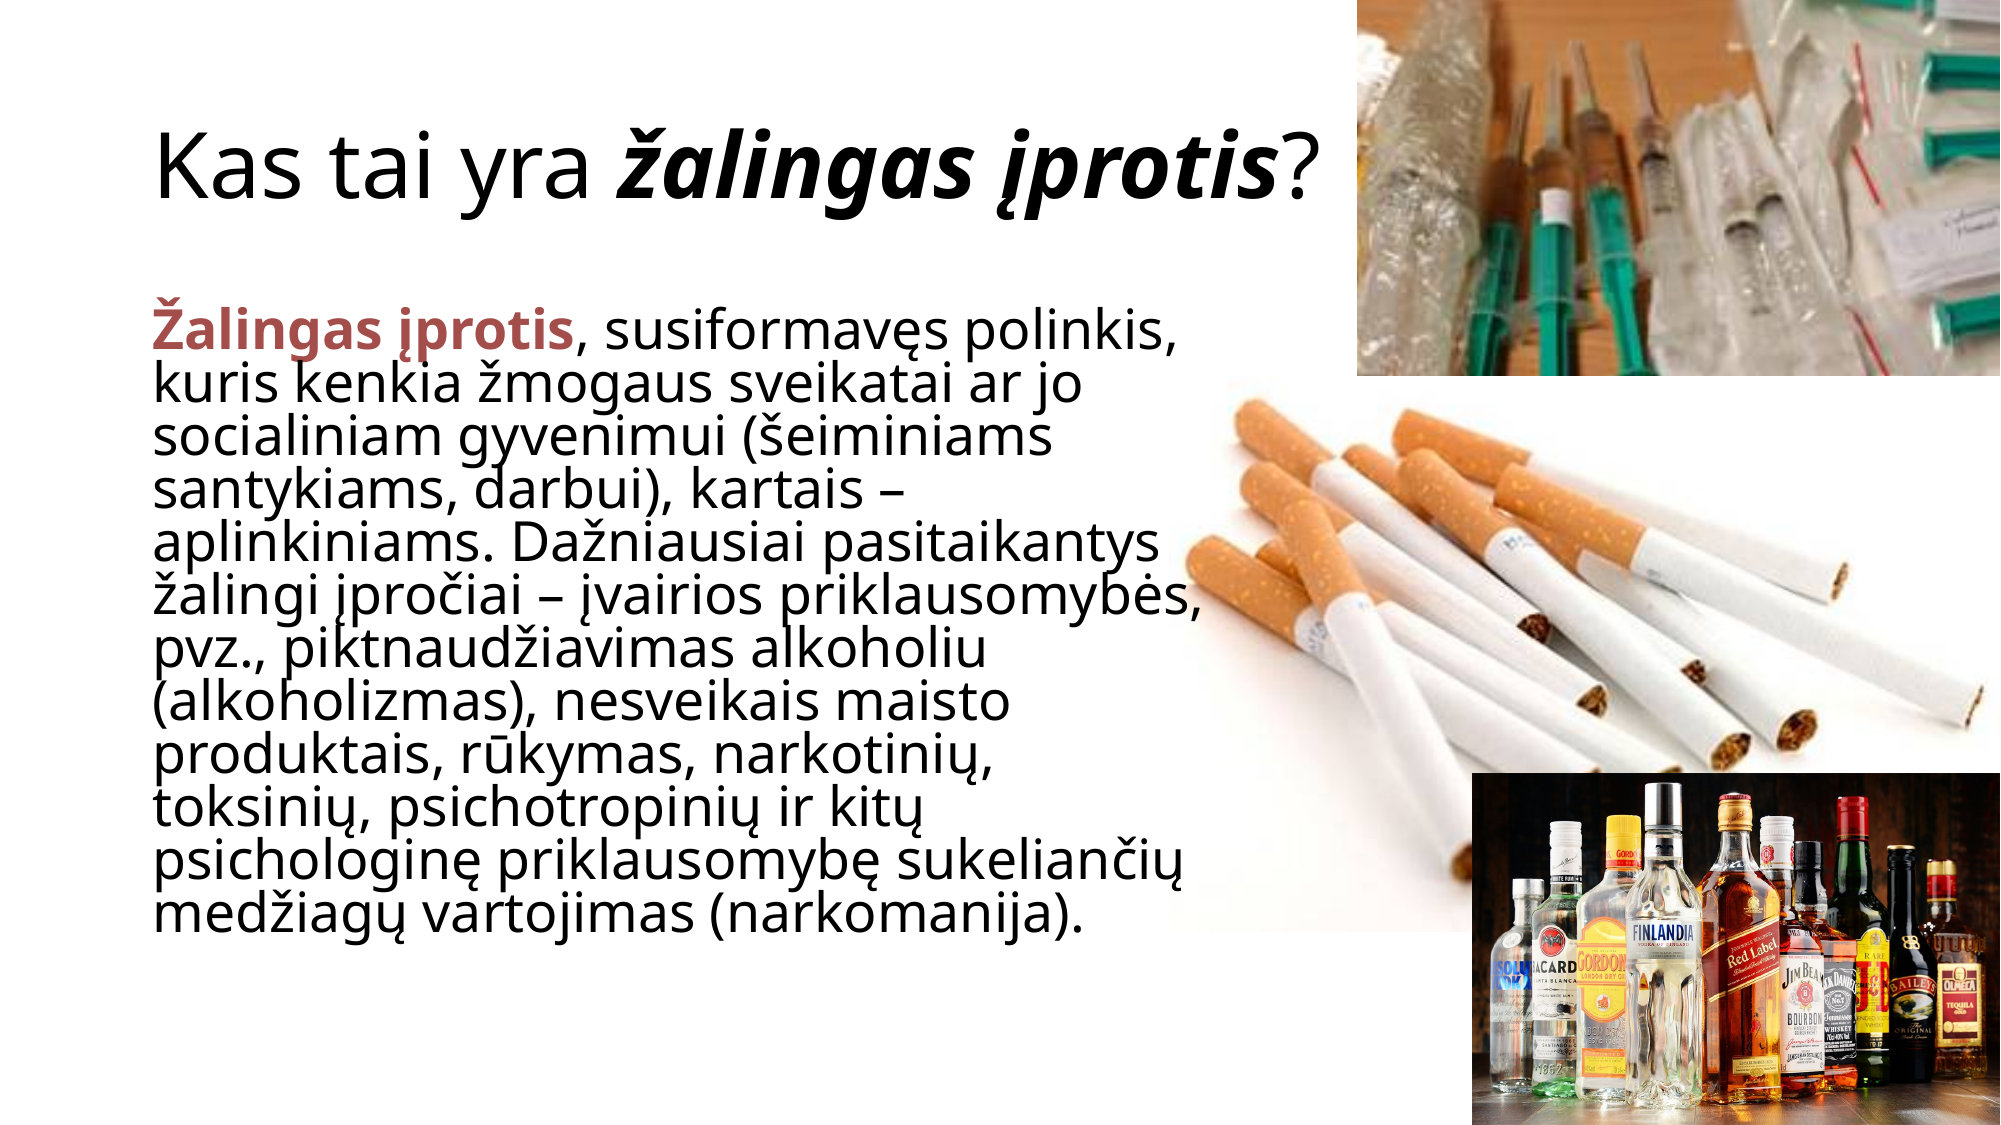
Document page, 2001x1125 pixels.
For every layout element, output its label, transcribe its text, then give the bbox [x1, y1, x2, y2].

list Žalingas įprotis, susiformavęs polinkis, kuris kenkia žmogaus sveikatai ar jo socialiniam gyvenimui (šeiminiams santykiams, darbui), kartais – aplinkiniams. Dažniausiai pasitaikantys žalingi įpročiai – įvairios priklausomybės, pvz., piktnaudžiavimas alkoholiu (alkoholizmas), nesveikais maisto produktais, rūkymas, narkotinių, toksinių, psichotropinių ir kitų psichologinę priklausomybę sukeliančių medžiagų vartojimas (narkomanija). [137, 299, 1229, 976]
picture [1229, 0, 2000, 1125]
title Kas tai yra žalingas įprotis? [137, 59, 1863, 278]
